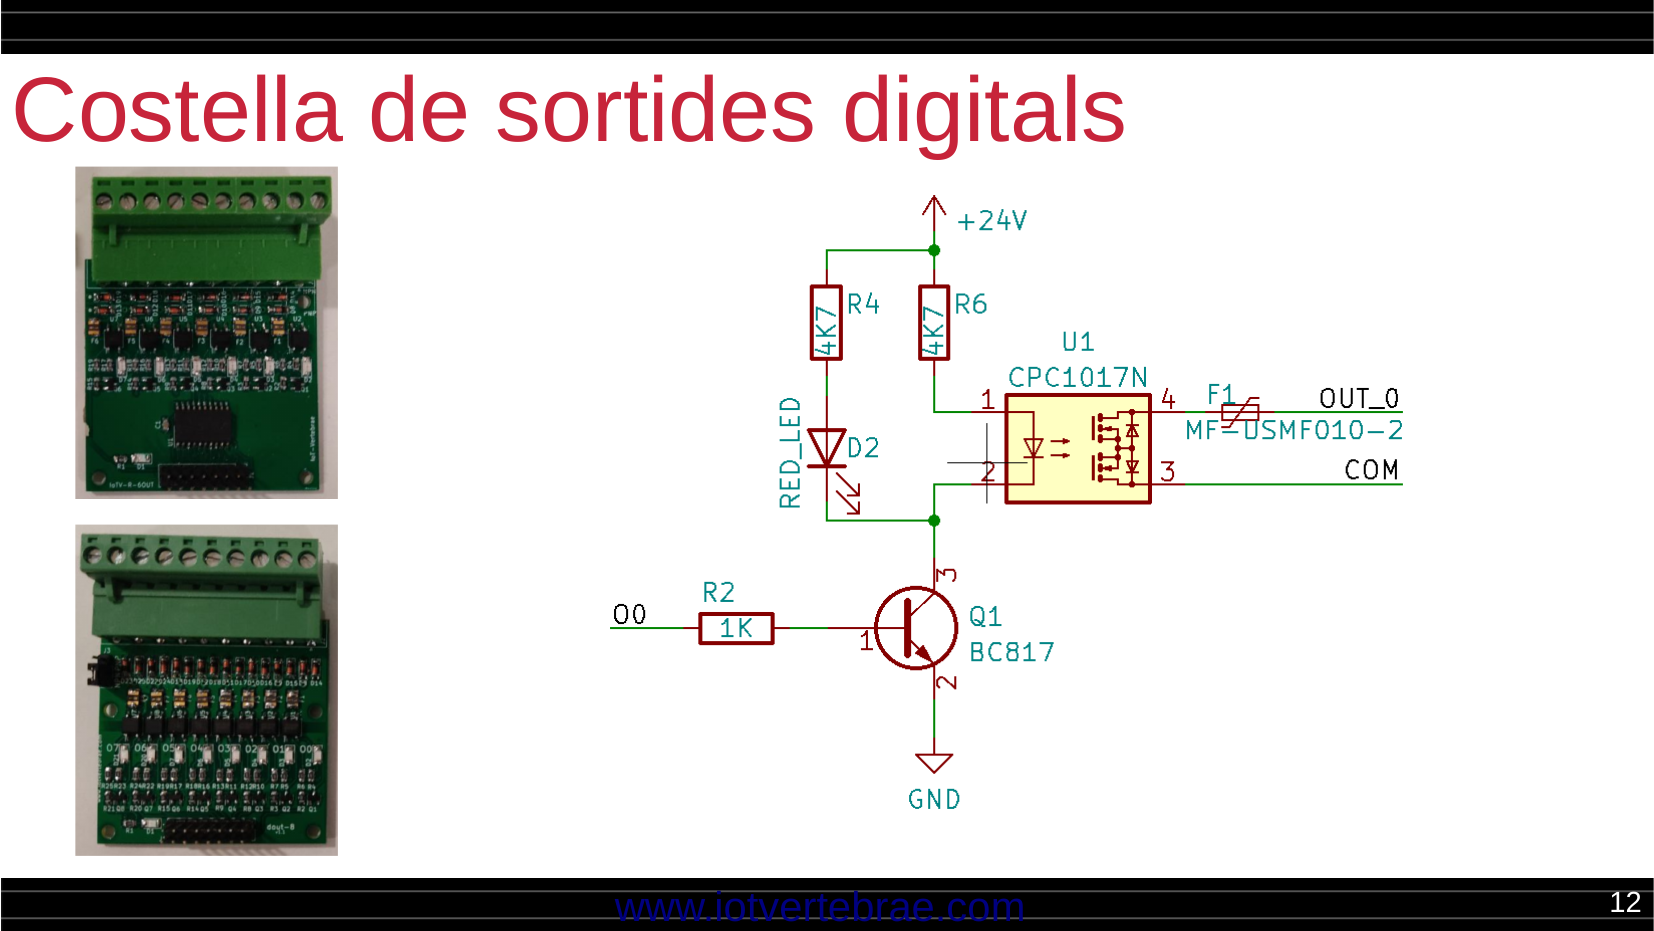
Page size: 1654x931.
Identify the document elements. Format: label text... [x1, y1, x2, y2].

picture [75, 525, 338, 856]
text_box www.iotvertebrae.com [600, 876, 1351, 931]
picture [75, 166, 338, 499]
title Costella de sortides digitals [11, 32, 1501, 188]
picture [600, 187, 1427, 827]
picture [1, 0, 1654, 54]
picture [1, 878, 600, 931]
picture [1351, 878, 1654, 931]
